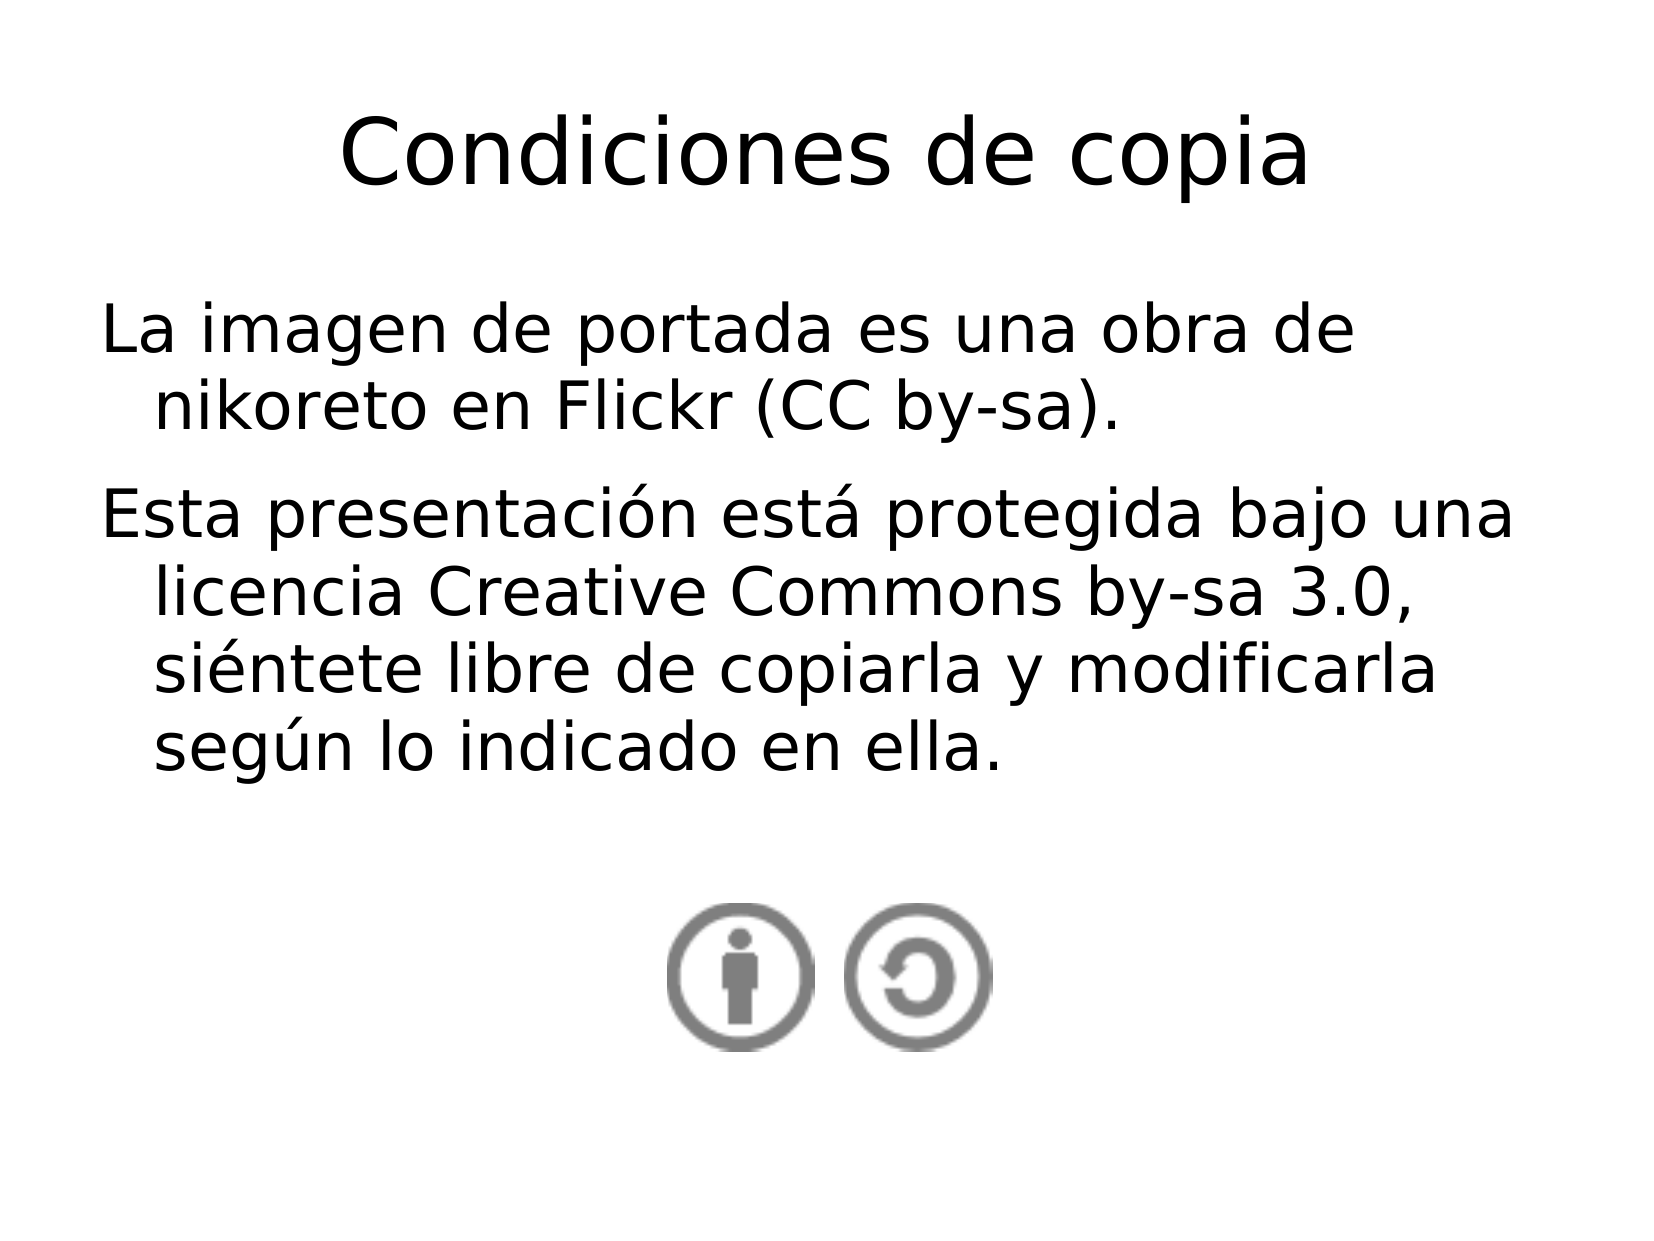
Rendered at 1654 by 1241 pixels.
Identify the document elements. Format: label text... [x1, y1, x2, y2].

picture [844, 903, 993, 1052]
list La imagen de portada es una obra de nikoreto en Flickr (CC by-sa). Esta presentación está protegida bajo una licencia Creative Commons by-sa 3.0, siéntete libre de copiarla y modificarla según lo indicado en ella. [82, 290, 1571, 1094]
picture [667, 903, 815, 1052]
title Condiciones de copia [82, 56, 1571, 250]
